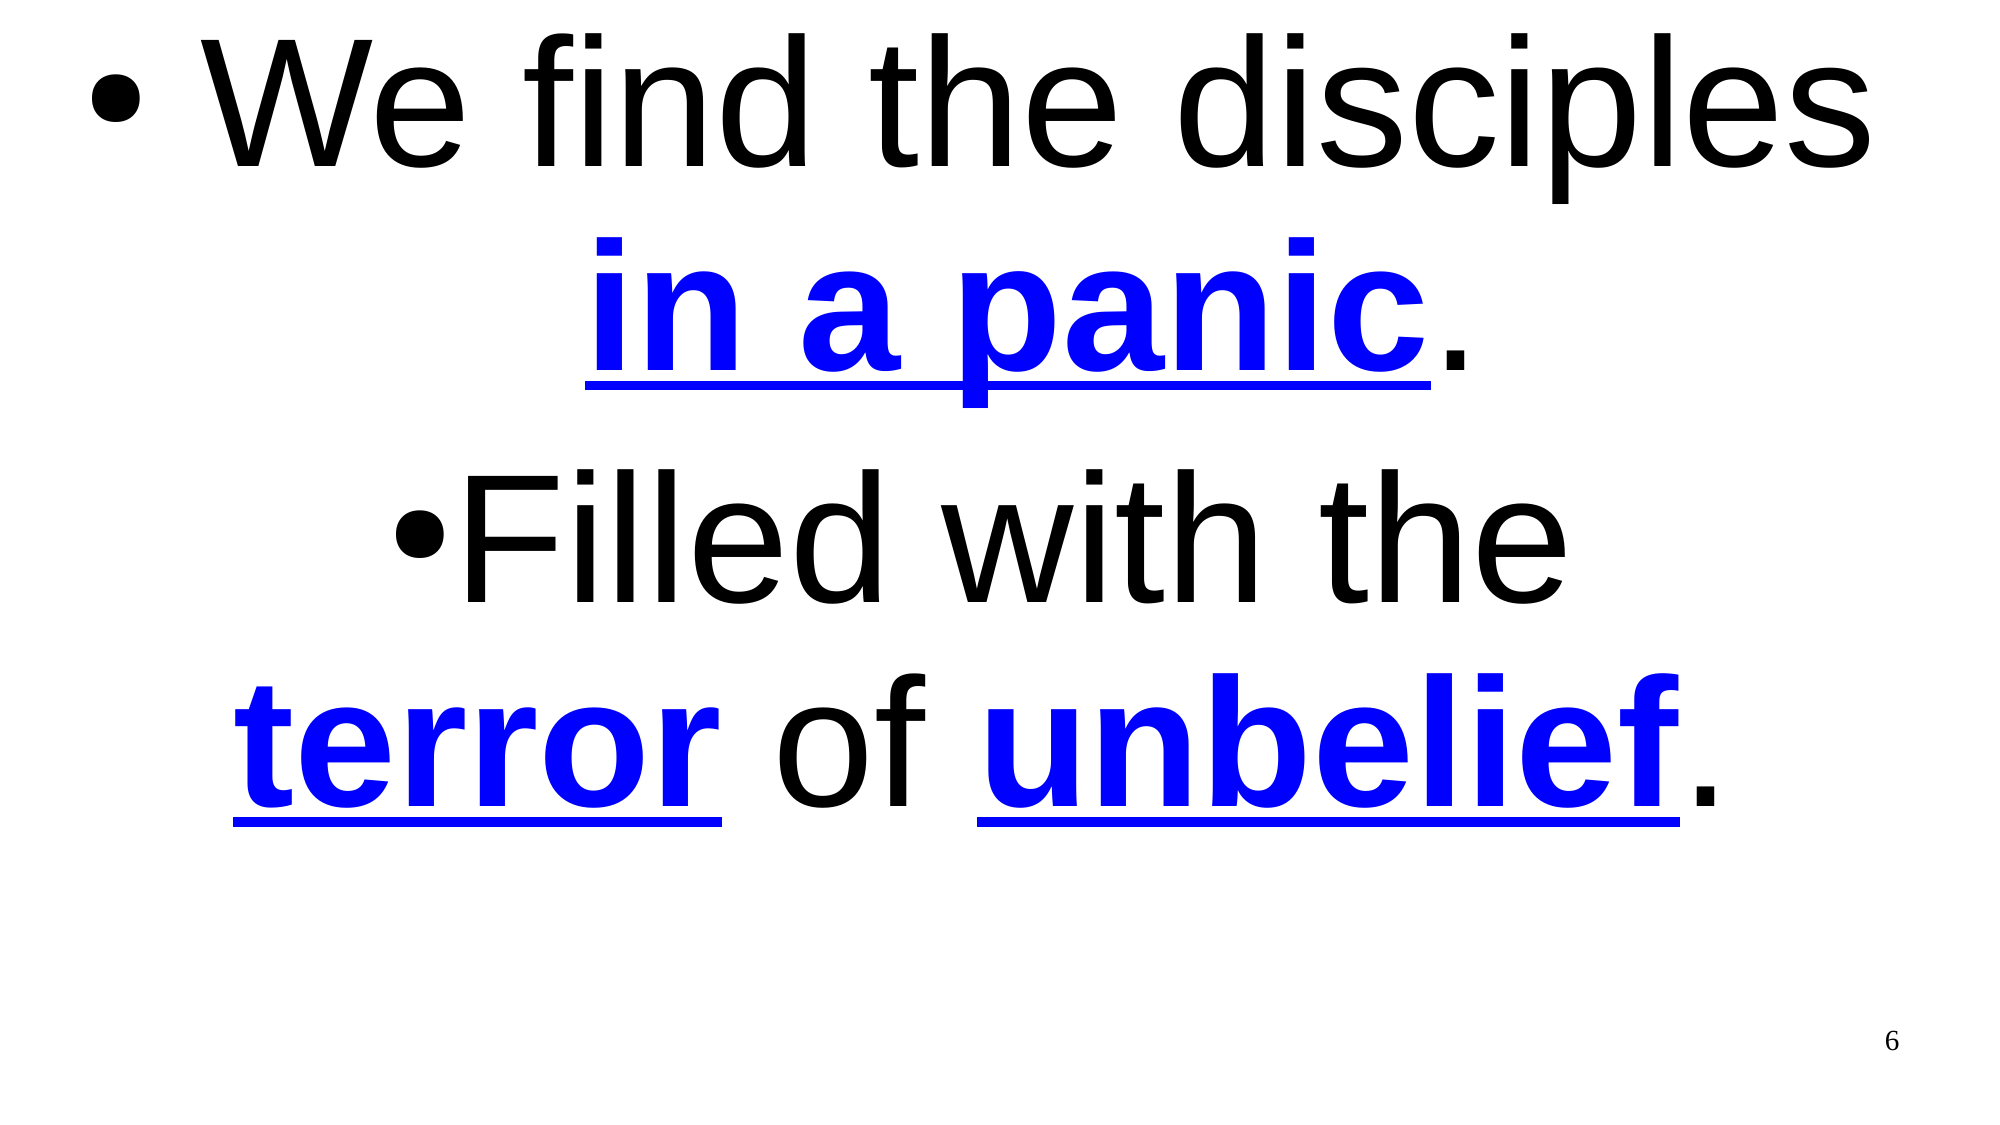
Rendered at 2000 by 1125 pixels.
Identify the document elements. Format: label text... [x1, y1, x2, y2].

list We find the disciples in a panic. Filled with the terror of unbelief. [0, 0, 1996, 1123]
